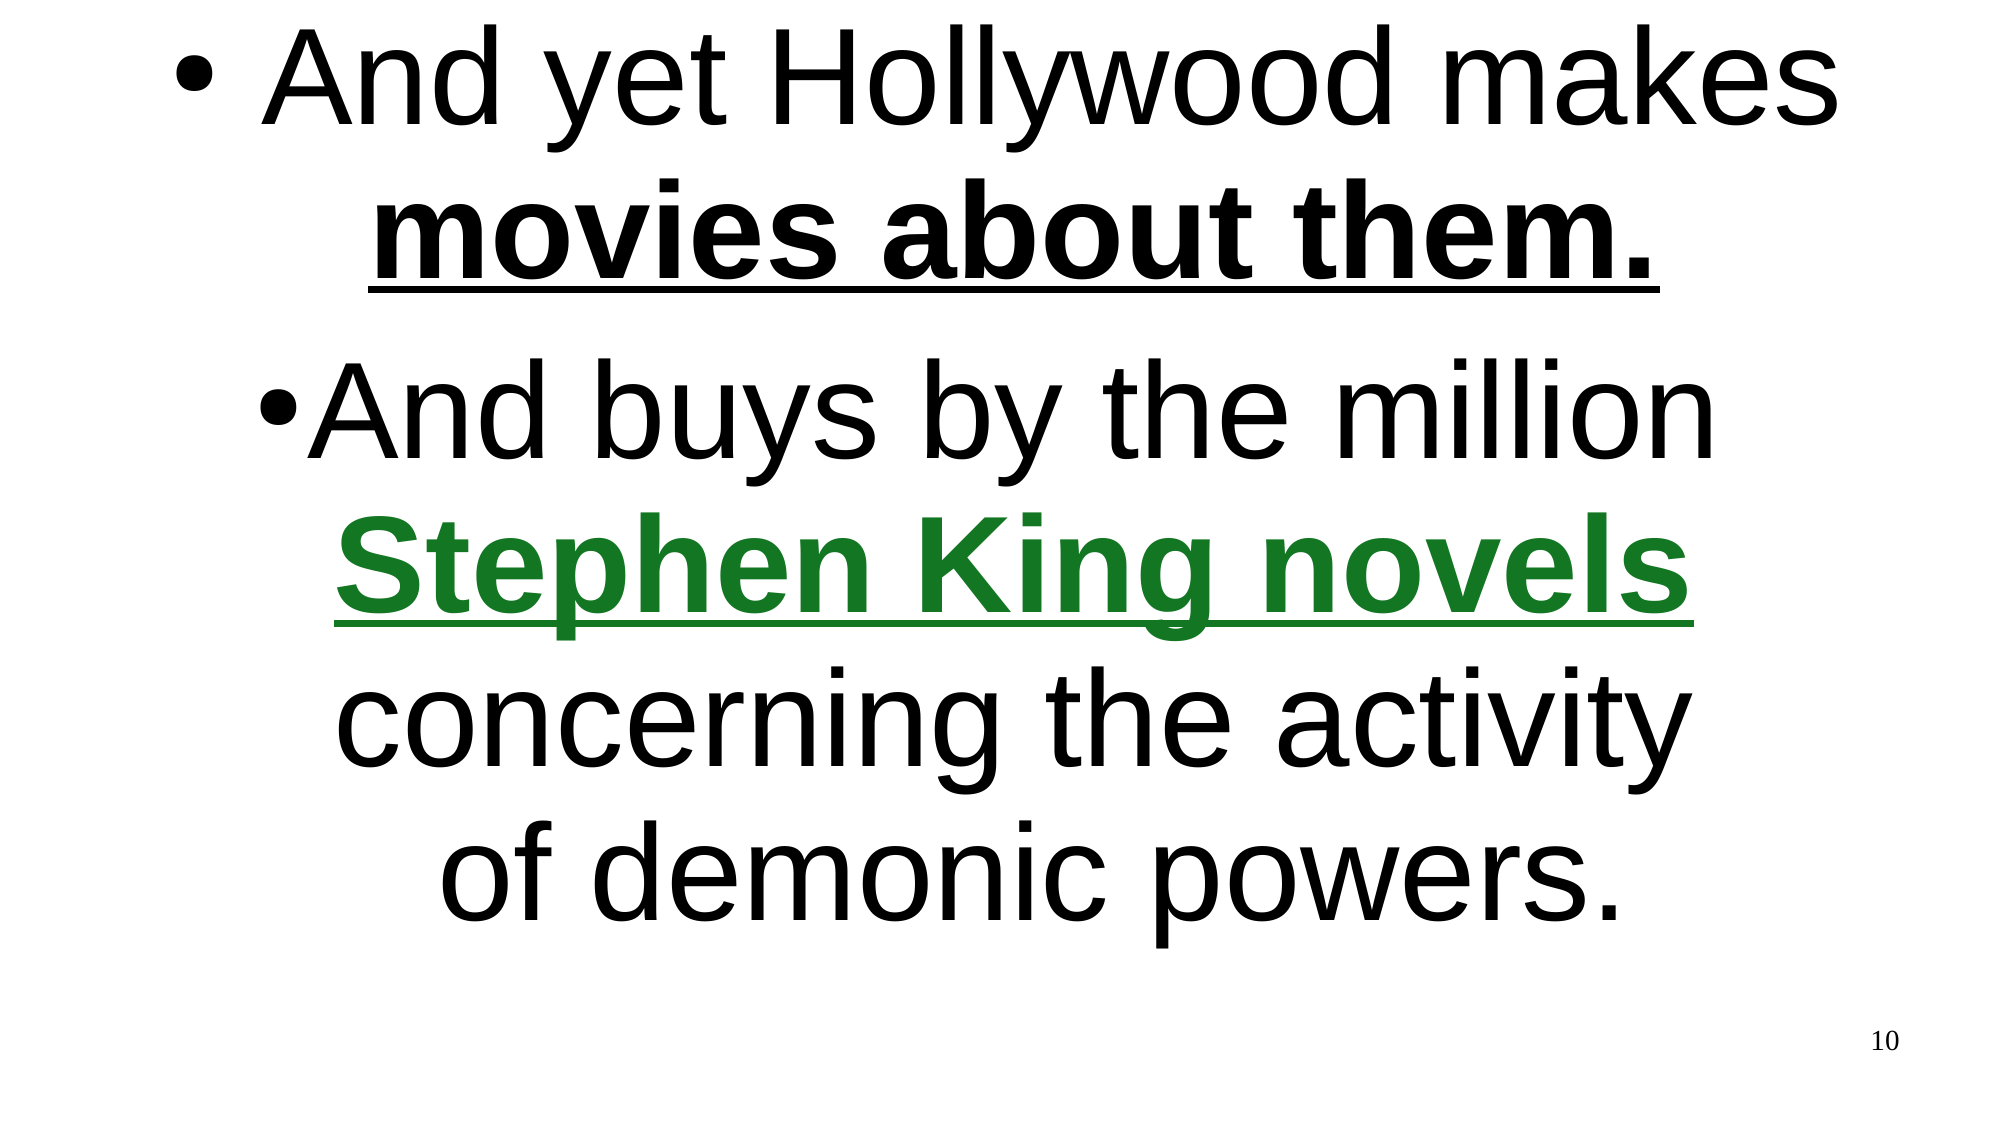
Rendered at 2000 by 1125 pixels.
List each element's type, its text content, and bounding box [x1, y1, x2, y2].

list And yet Hollywood makes movies about them. And buys by the million Stephen King novels concerning the activity of demonic powers. [0, 0, 1996, 1123]
